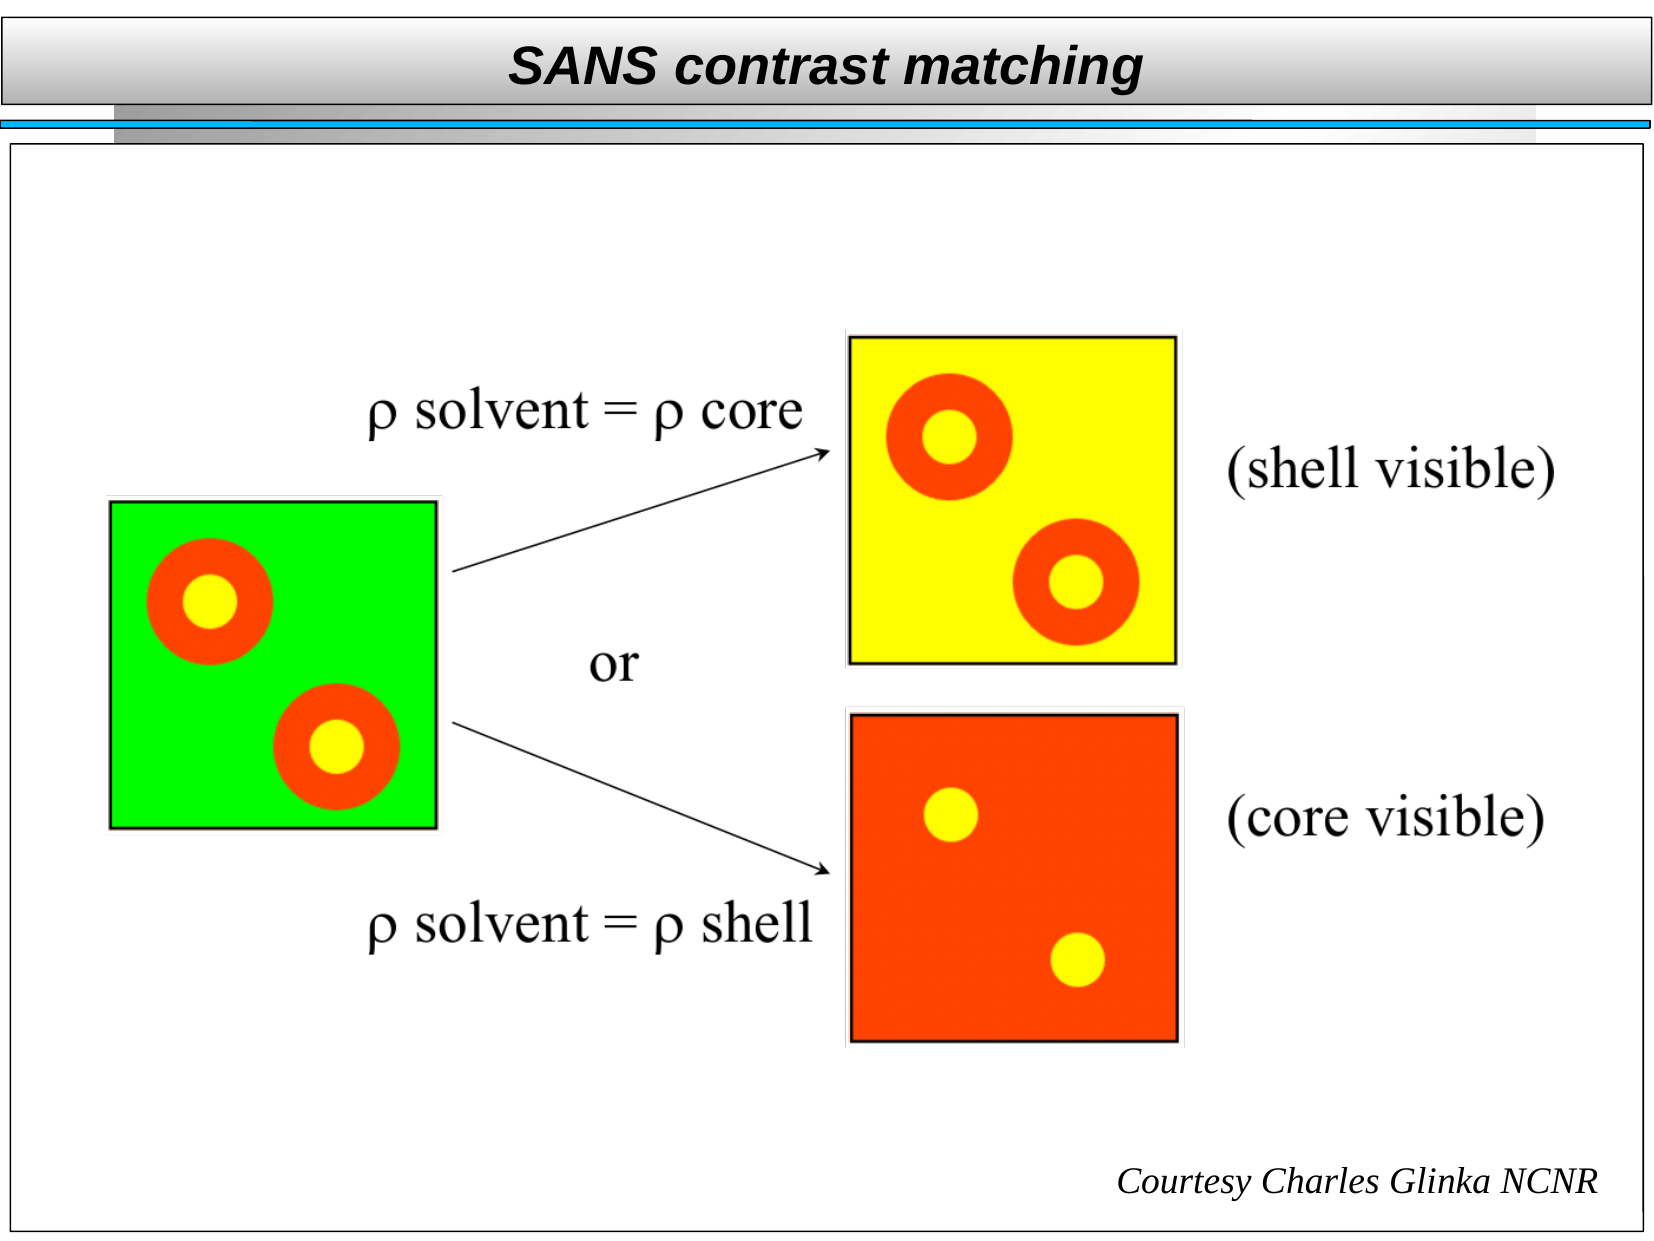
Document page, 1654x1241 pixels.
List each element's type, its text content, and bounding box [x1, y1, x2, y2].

text_box [0, 120, 1651, 129]
text_box Courtesy Charles Glinka NCNR [1101, 1152, 1615, 1209]
picture [105, 329, 1554, 1048]
text_box SANS contrast matching [1, 17, 1652, 105]
